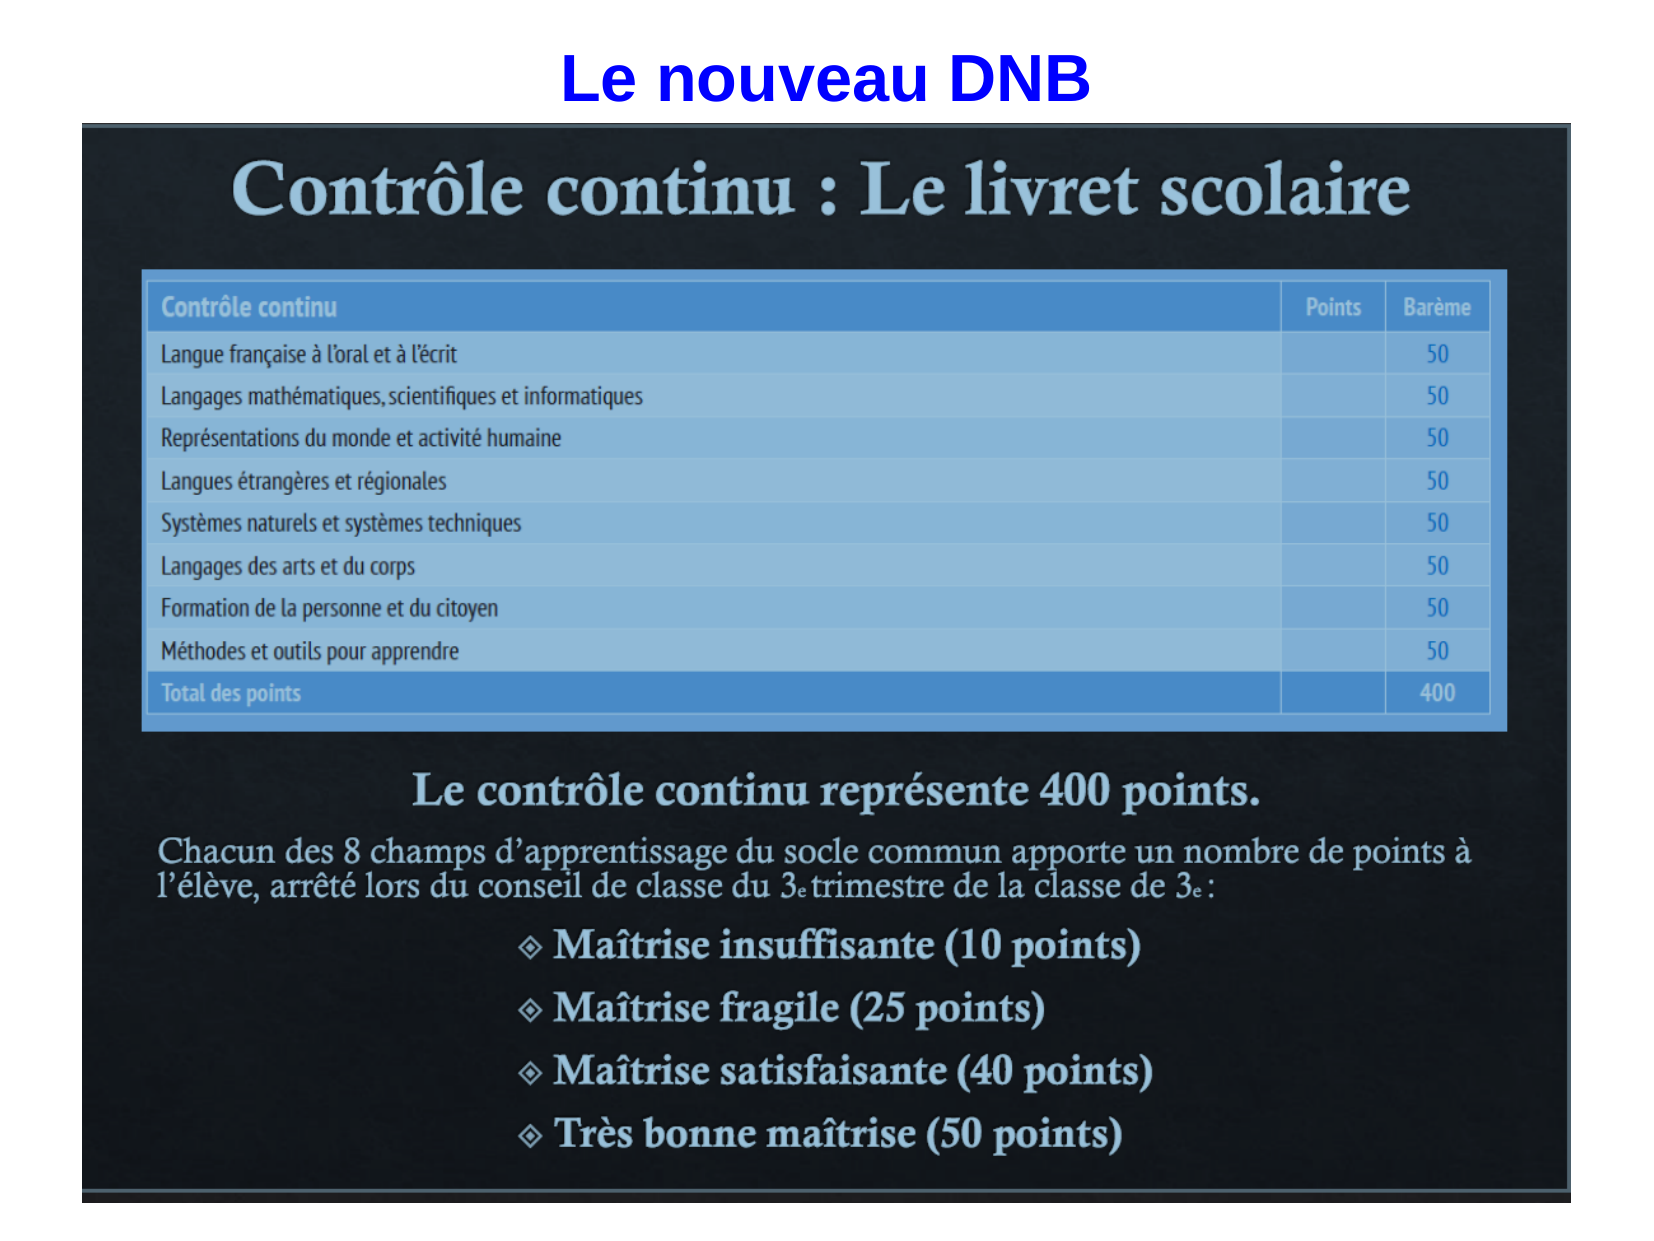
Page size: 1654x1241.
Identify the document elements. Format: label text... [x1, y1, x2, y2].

title Le nouveau DNB [82, 26, 1571, 123]
picture [82, 123, 1571, 1203]
